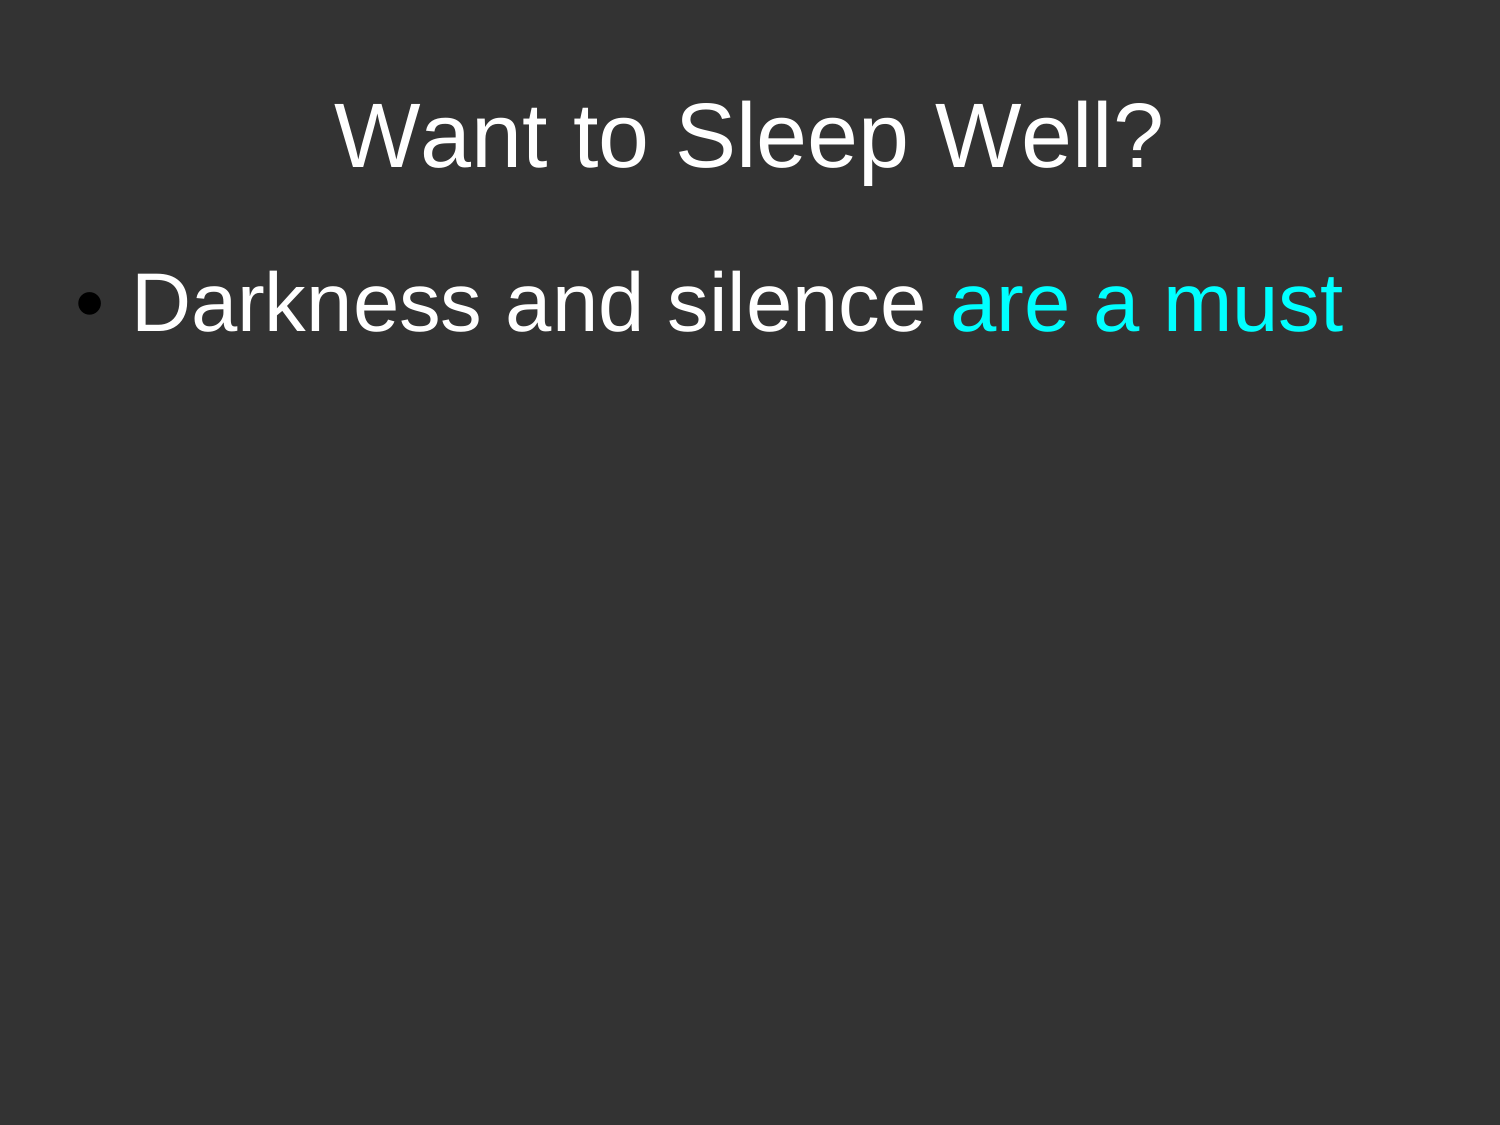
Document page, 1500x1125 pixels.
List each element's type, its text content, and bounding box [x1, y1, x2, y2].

list Darkness and silence are a must [75, 262, 1425, 1005]
title Want to Sleep Well? [75, 21, 1425, 257]
